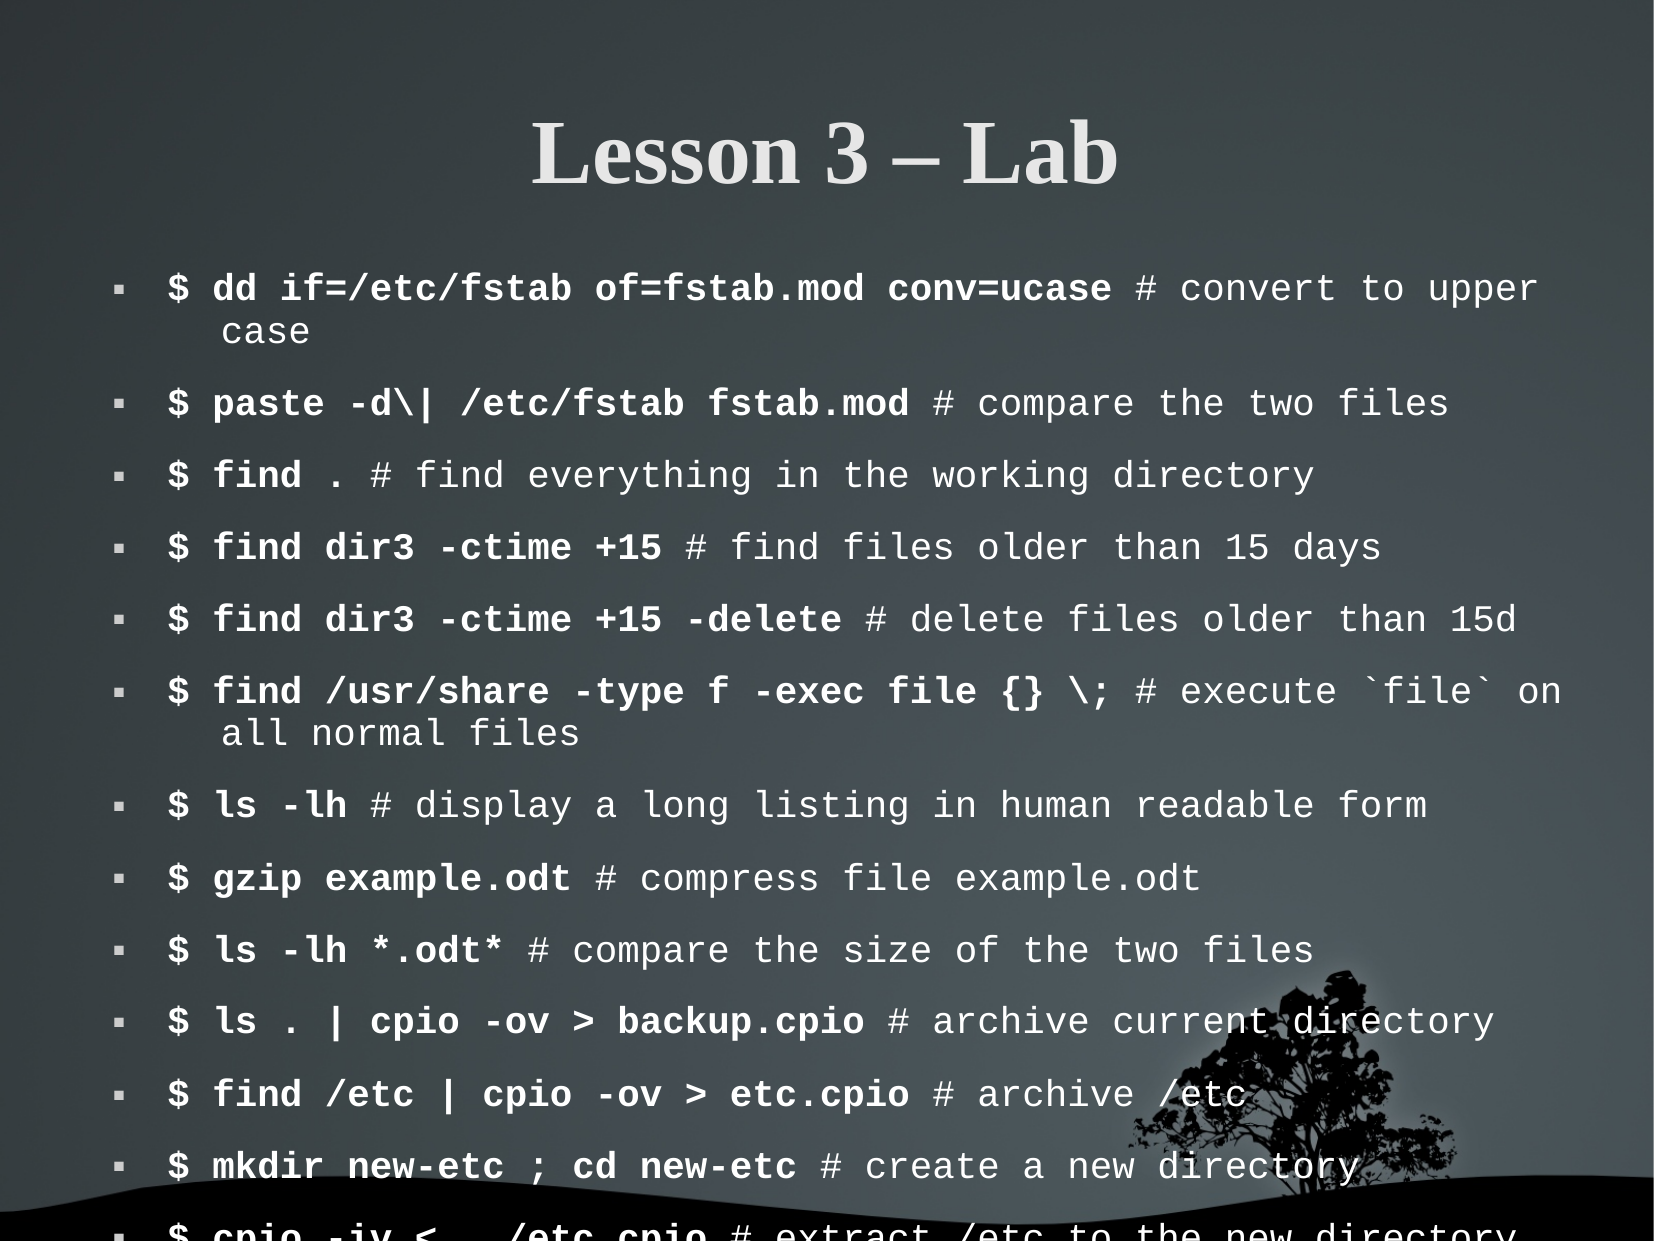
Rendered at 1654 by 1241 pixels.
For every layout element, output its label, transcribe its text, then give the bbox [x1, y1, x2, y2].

title Lesson 3 – Lab [82, 49, 1571, 257]
picture [0, 0, 1654, 1241]
list $ dd if=/etc/fstab of=fstab.mod conv=ucase # convert to upper case $ paste -d\| /etc/fstab fstab.mod # compare the two files $ find . # find everything in the working directory $ find dir3 -ctime +15 # find files older than 15 days $ find dir3 -ctime +15 -delete # delete files older than 15d $ find /usr/share -type f -exec file {} \; # execute `file` on all normal files $ ls -lh # display a long listing in human readable form $ gzip example.odt # compress file example.odt $ ls -lh *.odt* # compare the size of the two files $ ls . | cpio -ov > backup.cpio # archive current directory $ find /etc | cpio -ov > etc.cpio # archive /etc $ mkdir new-etc ; cd new-etc # create a new directory $ cpio -iv < ../etc.cpio # extract /etc to the new directory [79, 269, 1568, 1241]
